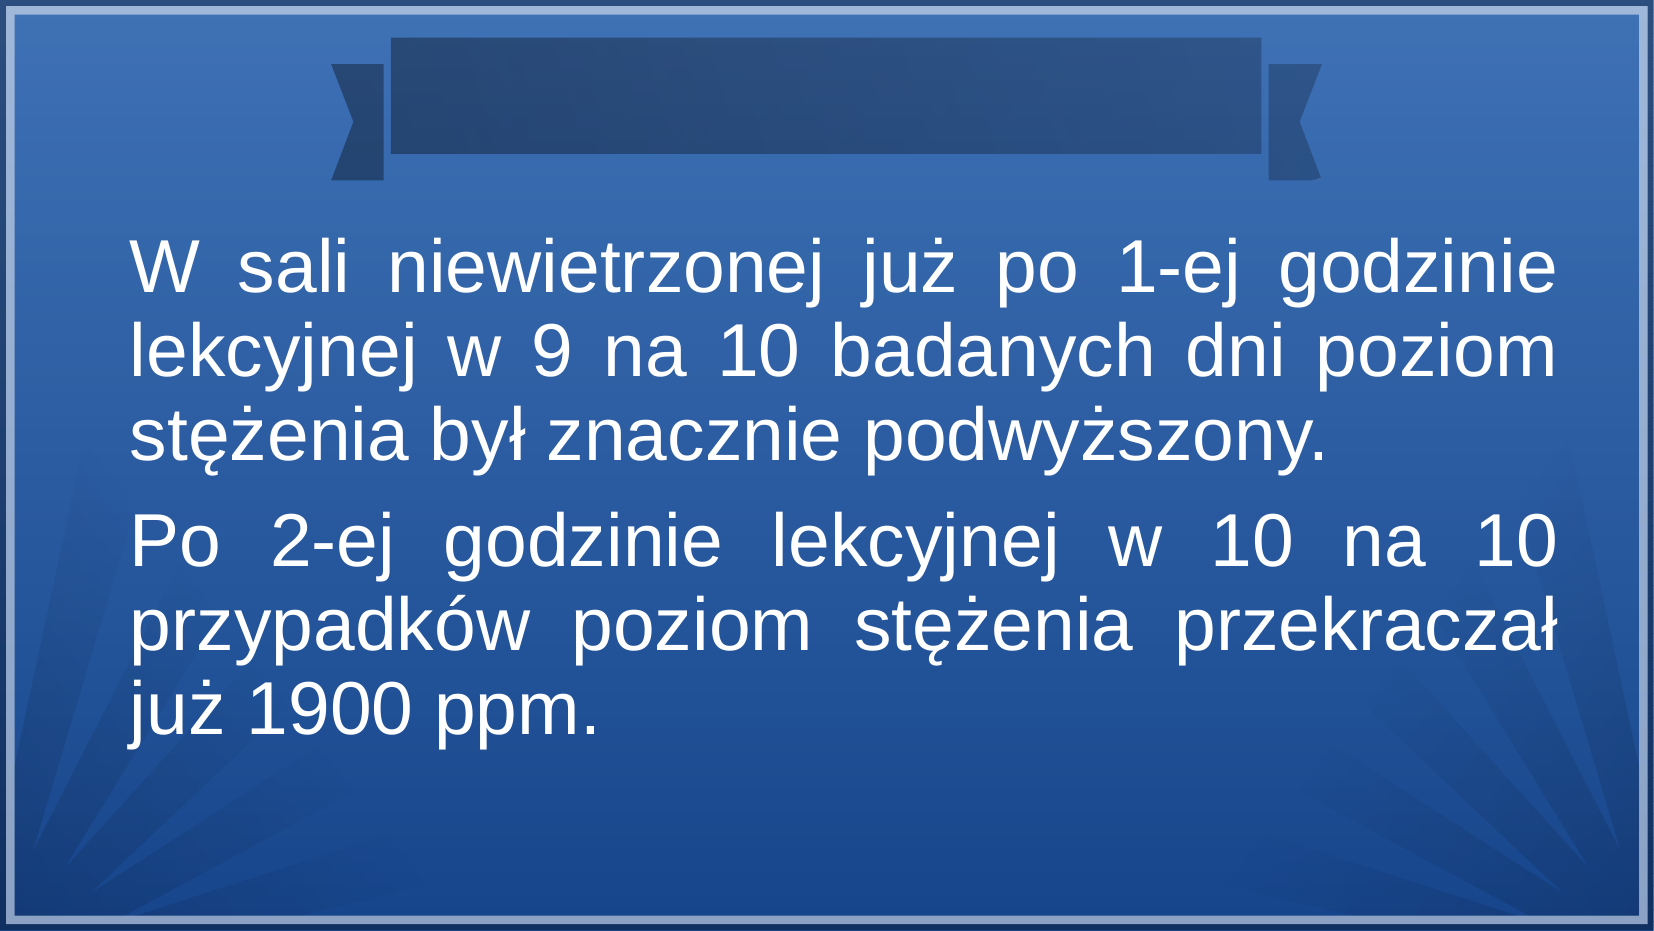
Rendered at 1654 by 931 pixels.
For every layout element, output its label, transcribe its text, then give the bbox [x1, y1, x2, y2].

list W sali niewietrzonej już po 1-ej godzinie lekcyjnej w 9 na 10 badanych dni poziom stężenia był znacznie podwyższony. Po 2-ej godzinie lekcyjnej w 10 na 10 przypadków poziom stężenia przekraczał już 1900 ppm. [70, 224, 1560, 848]
